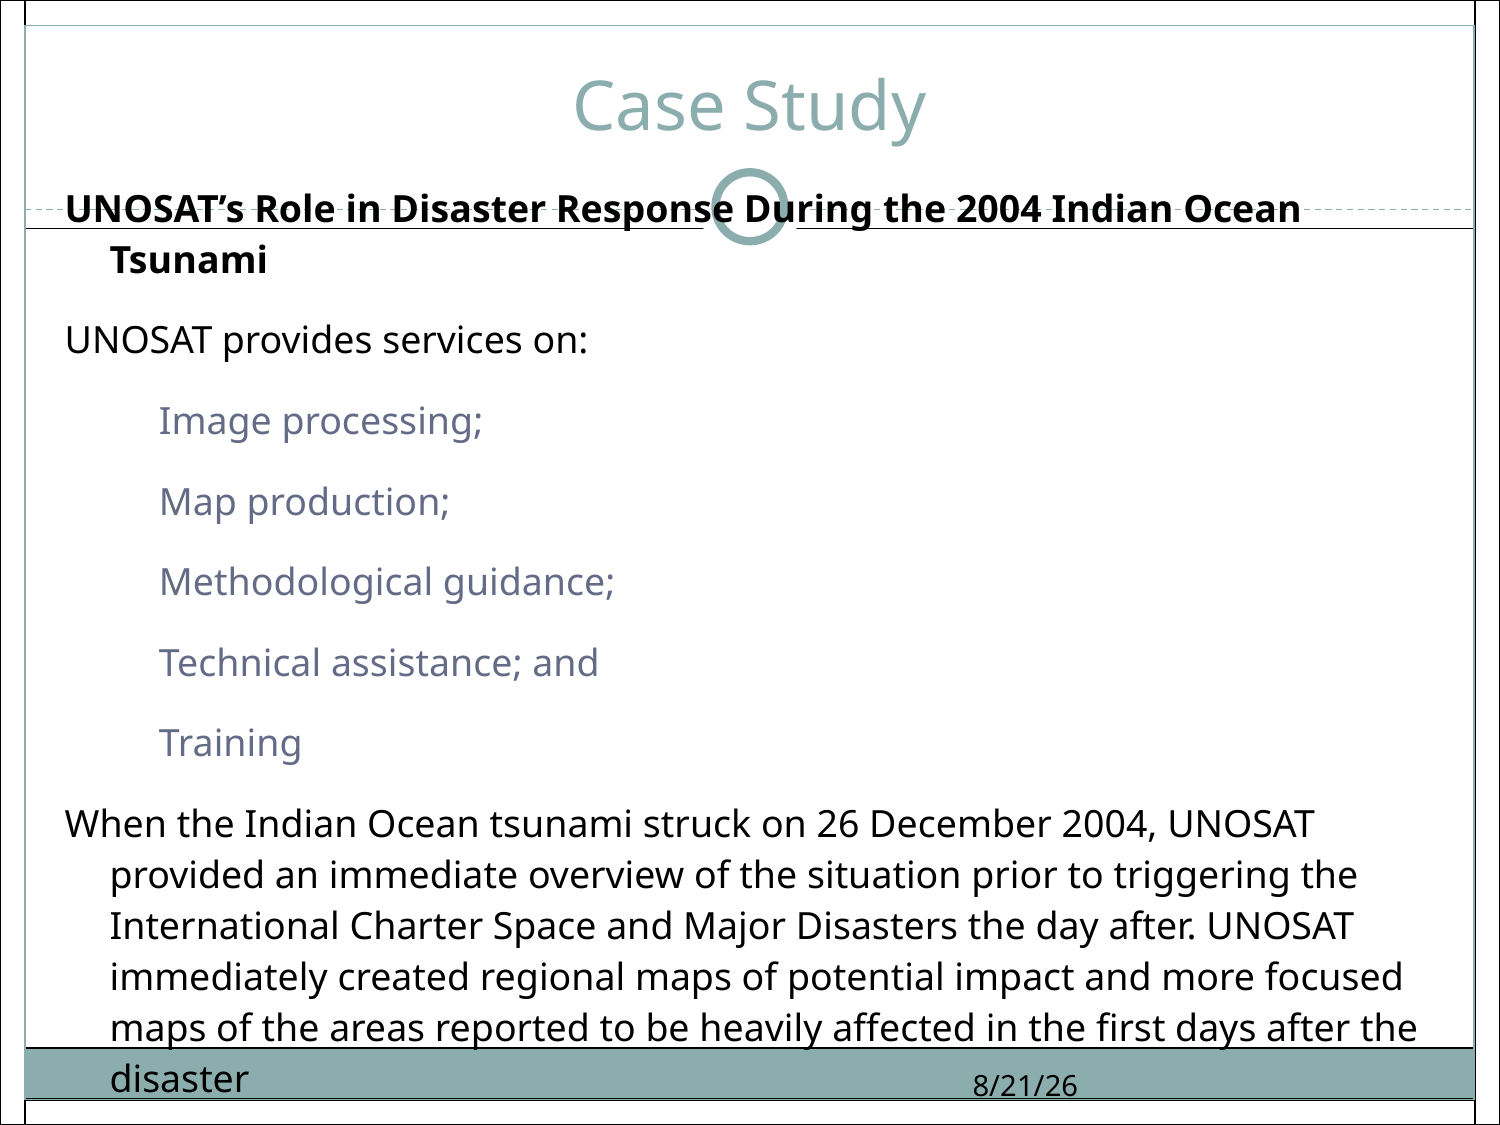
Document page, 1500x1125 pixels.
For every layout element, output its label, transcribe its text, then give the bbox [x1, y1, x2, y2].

title Case Study [49, 0, 1450, 167]
list UNOSAT’s Role in Disaster Response During the 2004 Indian Ocean Tsunami UNOSAT provides services on: Image processing; Map production; Methodological guidance; Technical assistance; and Training When the Indian Ocean tsunami struck on 26 December 2004, UNOSAT provided an immediate overview of the situation prior to triggering the International Charter Space and Major Disasters the day after. UNOSAT immediately created regional maps of potential impact and more focused maps of the areas reported to be heavily affected in the first days after the disaster [49, 167, 1450, 1006]
